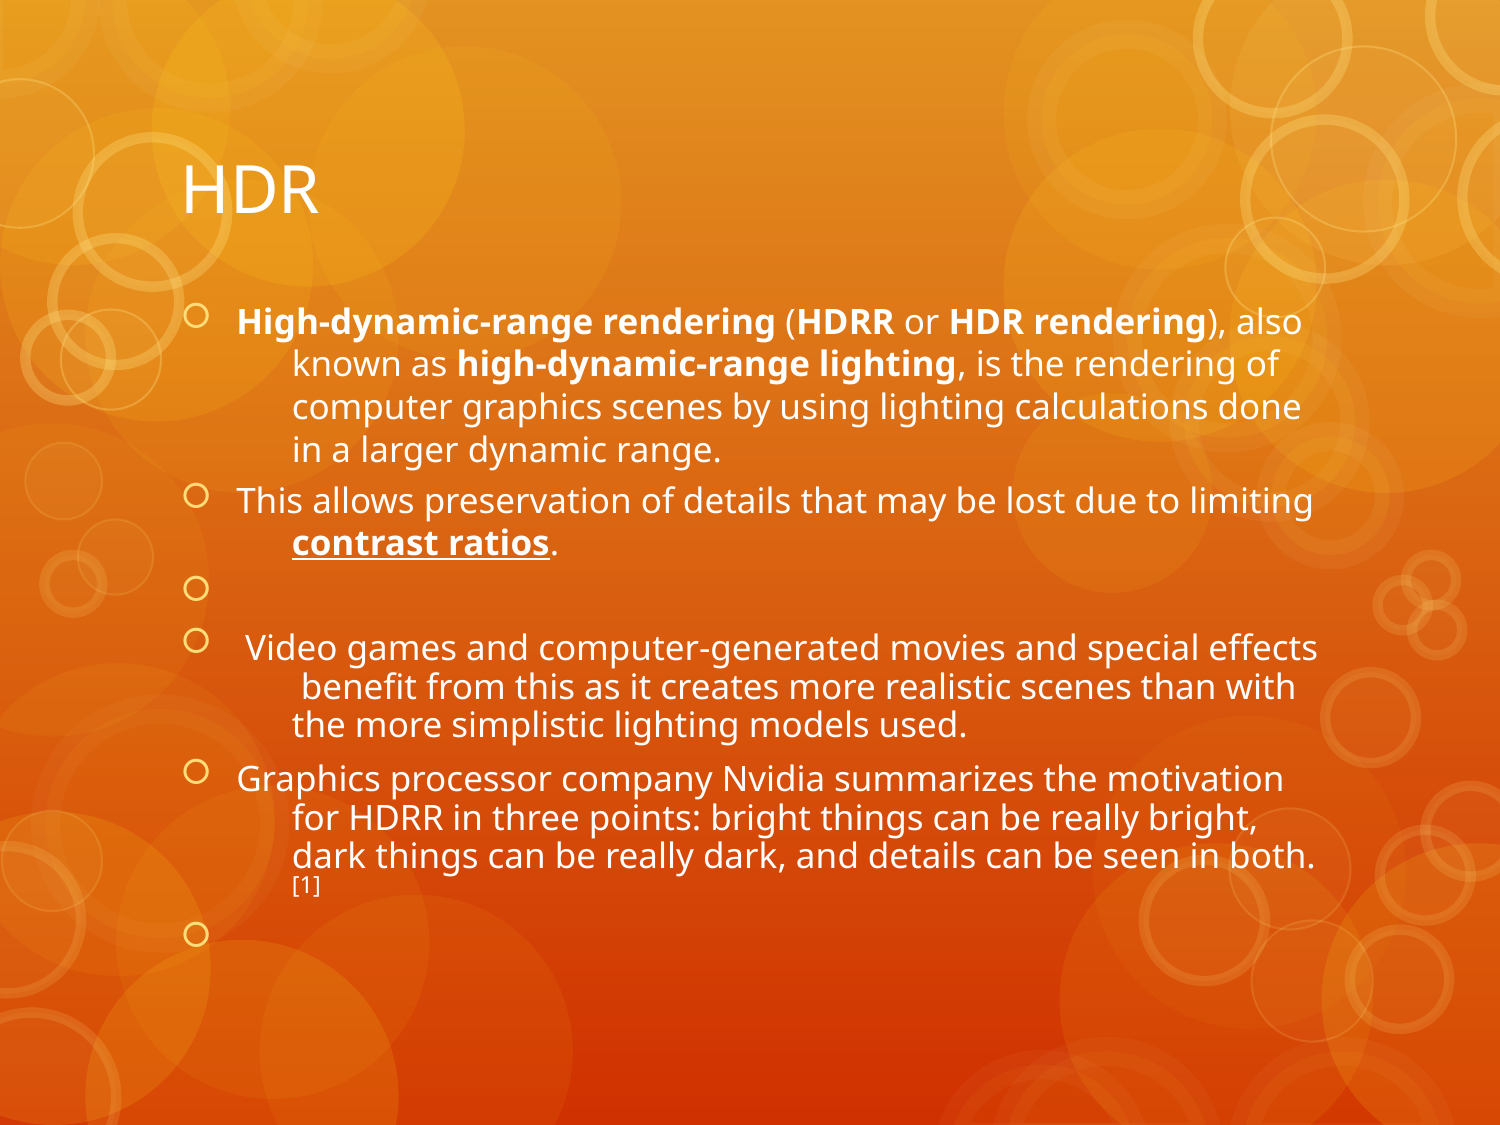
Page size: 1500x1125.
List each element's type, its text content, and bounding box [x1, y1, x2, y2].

list High-dynamic-range rendering (HDRR or HDR rendering), also known as high-dynamic-range lighting, is the rendering of computer graphics scenes by using lighting calculations done in a larger dynamic range. This allows preservation of details that may be lost due to limiting contrast ratios. Video games and computer-generated movies and special effects benefit from this as it creates more realistic scenes than with the more simplistic lighting models used. Graphics processor company Nvidia summarizes the motivation for HDRR in three points: bright things can be really bright, dark things can be really dark, and details can be seen in both.[1] [165, 296, 1335, 962]
title HDR [165, 110, 1335, 263]
